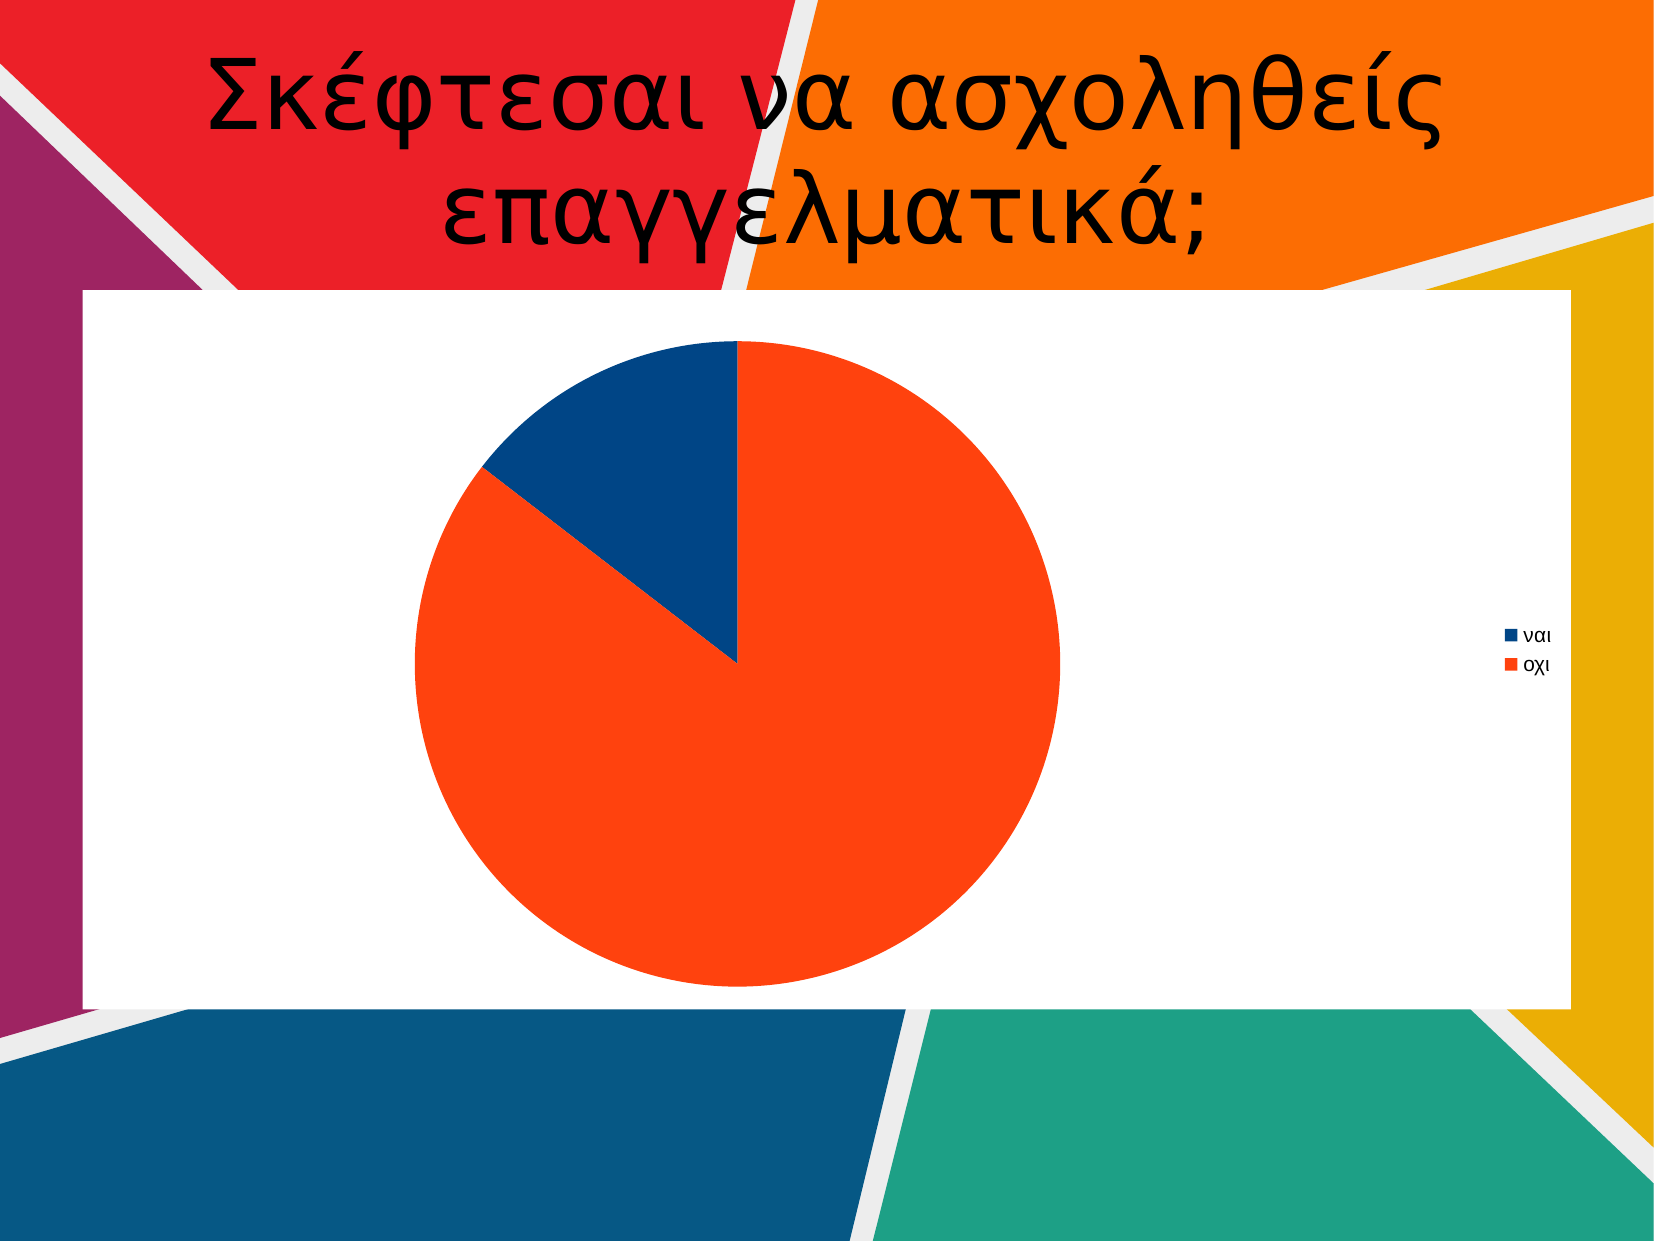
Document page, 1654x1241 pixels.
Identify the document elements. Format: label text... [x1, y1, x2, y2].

title Σκέφτεσαι να ασχοληθείς επαγγελματικά; [82, 39, 1571, 267]
chart [82, 290, 1571, 1010]
